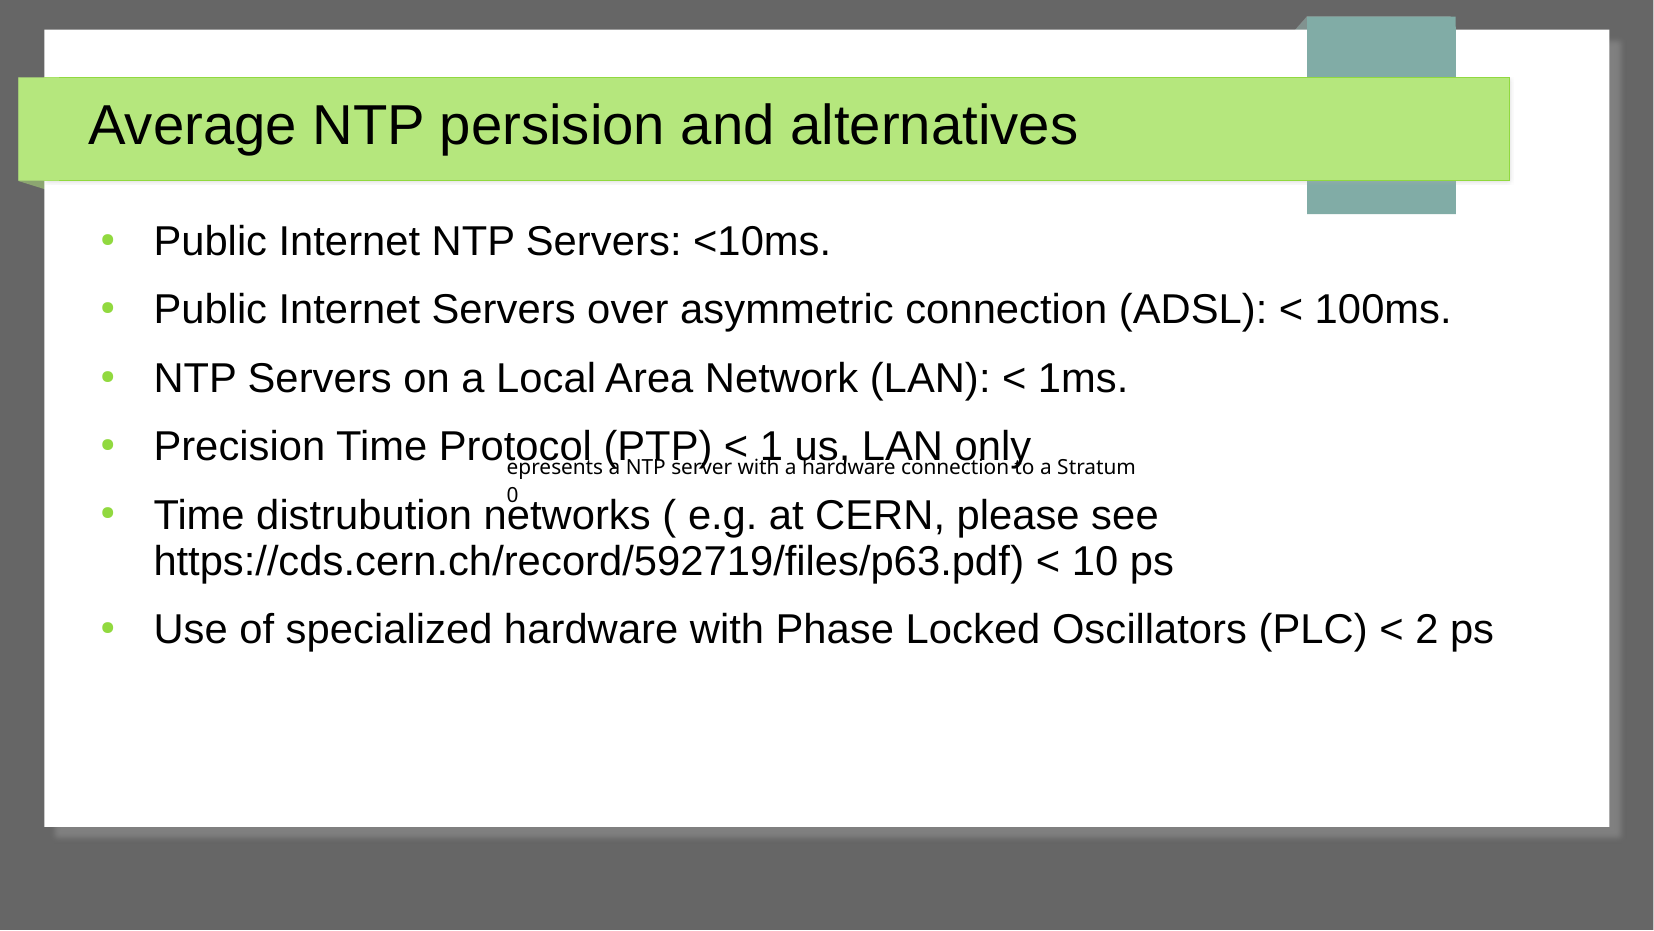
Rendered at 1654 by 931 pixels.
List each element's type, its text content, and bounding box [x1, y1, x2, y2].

title Average NTP persision and alternatives [88, 73, 1506, 178]
list Public Internet NTP Servers: <10ms. Public Internet Servers over asymmetric connection (ADSL): < 100ms. NTP Servers on a Local Area Network (LAN): < 1ms. Precision Time Protocol (PTP) < 1 us, LAN only Time distrubution networks ( e.g. at CERN, please see https://cds.cern.ch/record/592719/files/p63.pdf) < 10 ps Use of specialized hardware with Phase Locked Oscillators (PLC) < 2 ps [82, 217, 1571, 758]
text_box epresents a NTP server with a hardware connection to a Stratum 0 [491, 444, 1167, 488]
